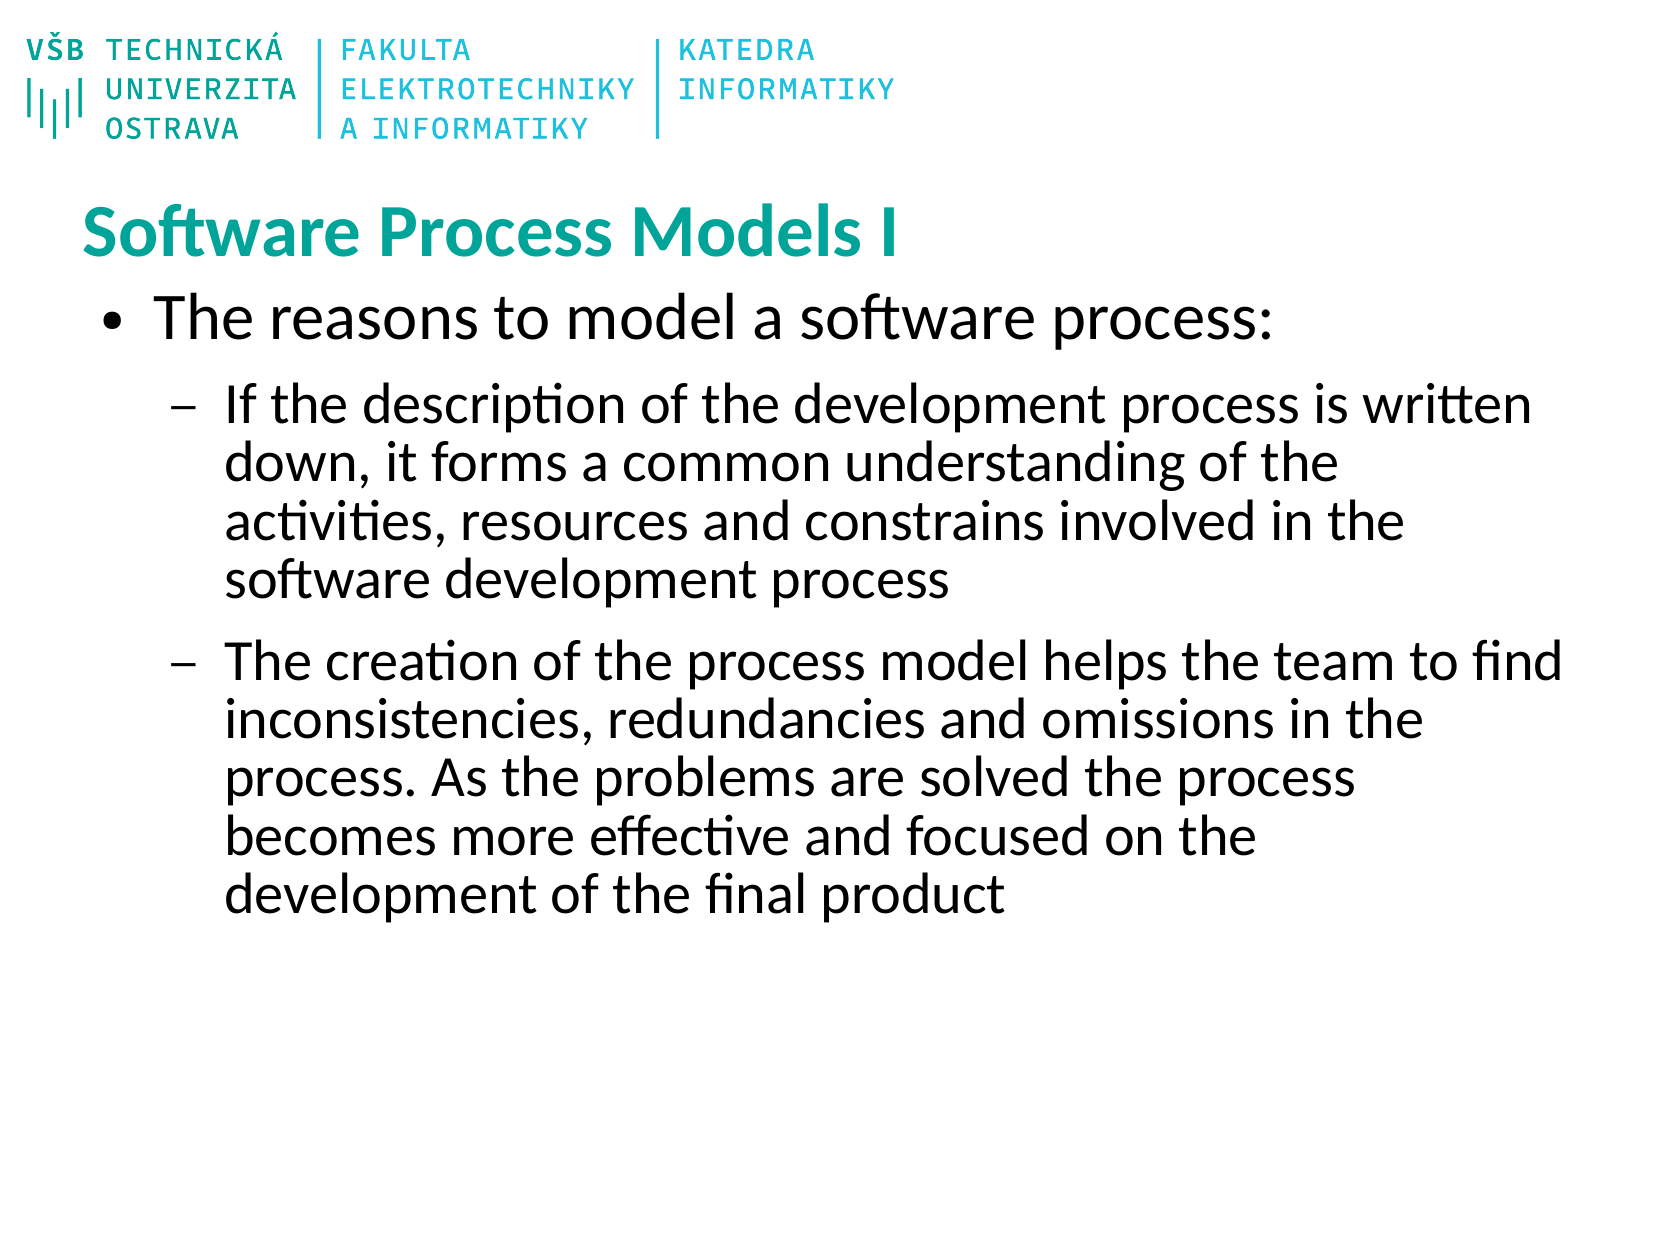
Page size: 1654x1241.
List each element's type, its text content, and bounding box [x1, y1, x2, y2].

list The reasons to model a software process: If the description of the development process is written down, it forms a common understanding of the activities, resources and constrains involved in the software development process The creation of the process model helps the team to find inconsistencies, redundancies and omissions in the process. As the problems are solved the process becomes more effective and focused on the development of the final product [82, 289, 1571, 1172]
picture [26, 31, 894, 139]
title Software Process Models I [82, 87, 1571, 276]
